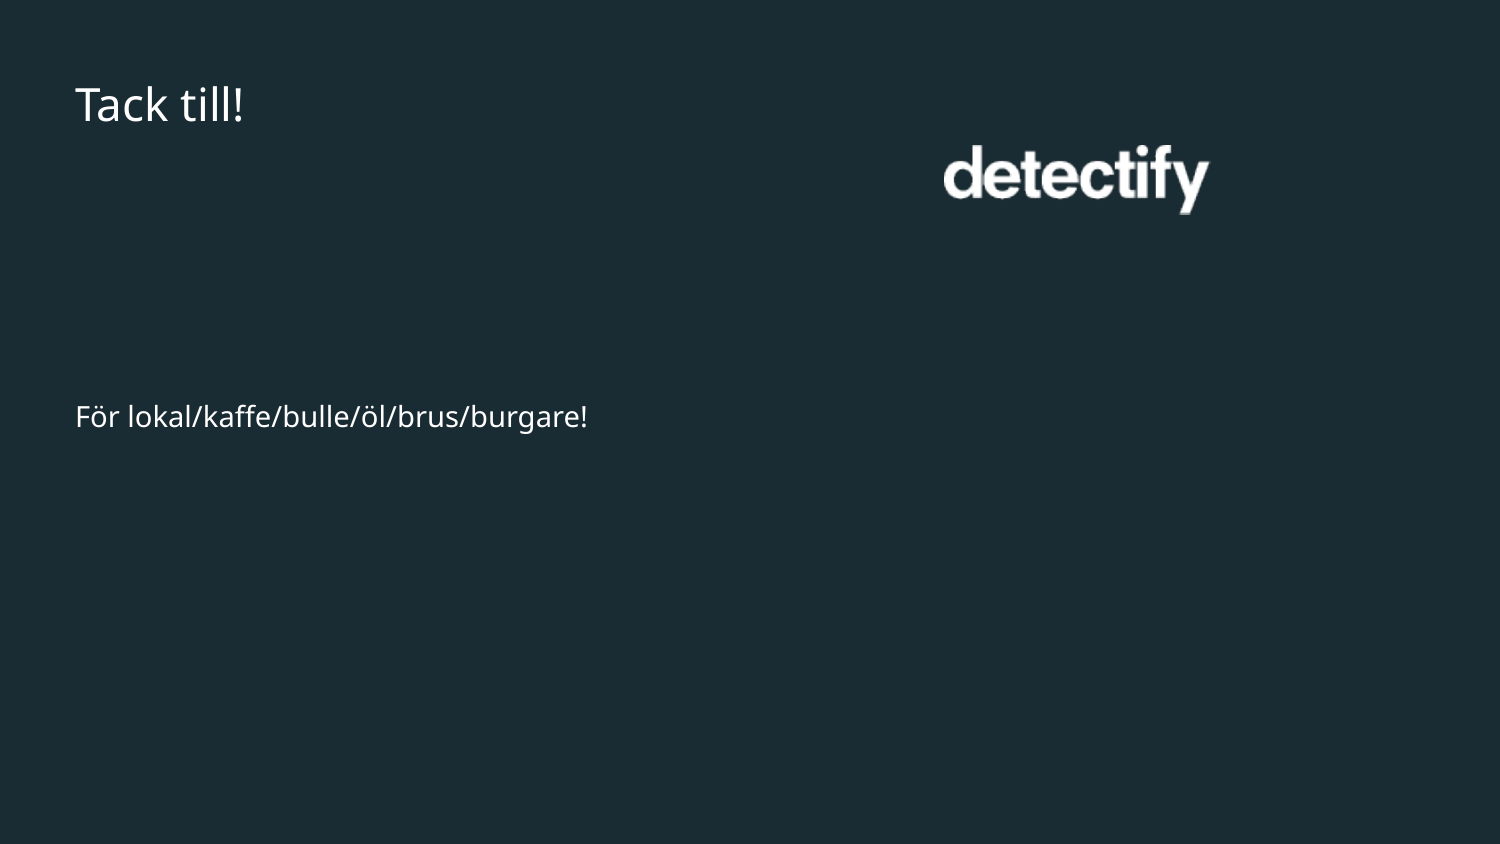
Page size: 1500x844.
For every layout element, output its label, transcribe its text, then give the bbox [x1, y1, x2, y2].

title Tack till! [75, 33, 1425, 175]
list För lokal/kaffe/bulle/öl/brus/burgare! [75, 197, 1425, 687]
picture [944, 145, 1211, 215]
